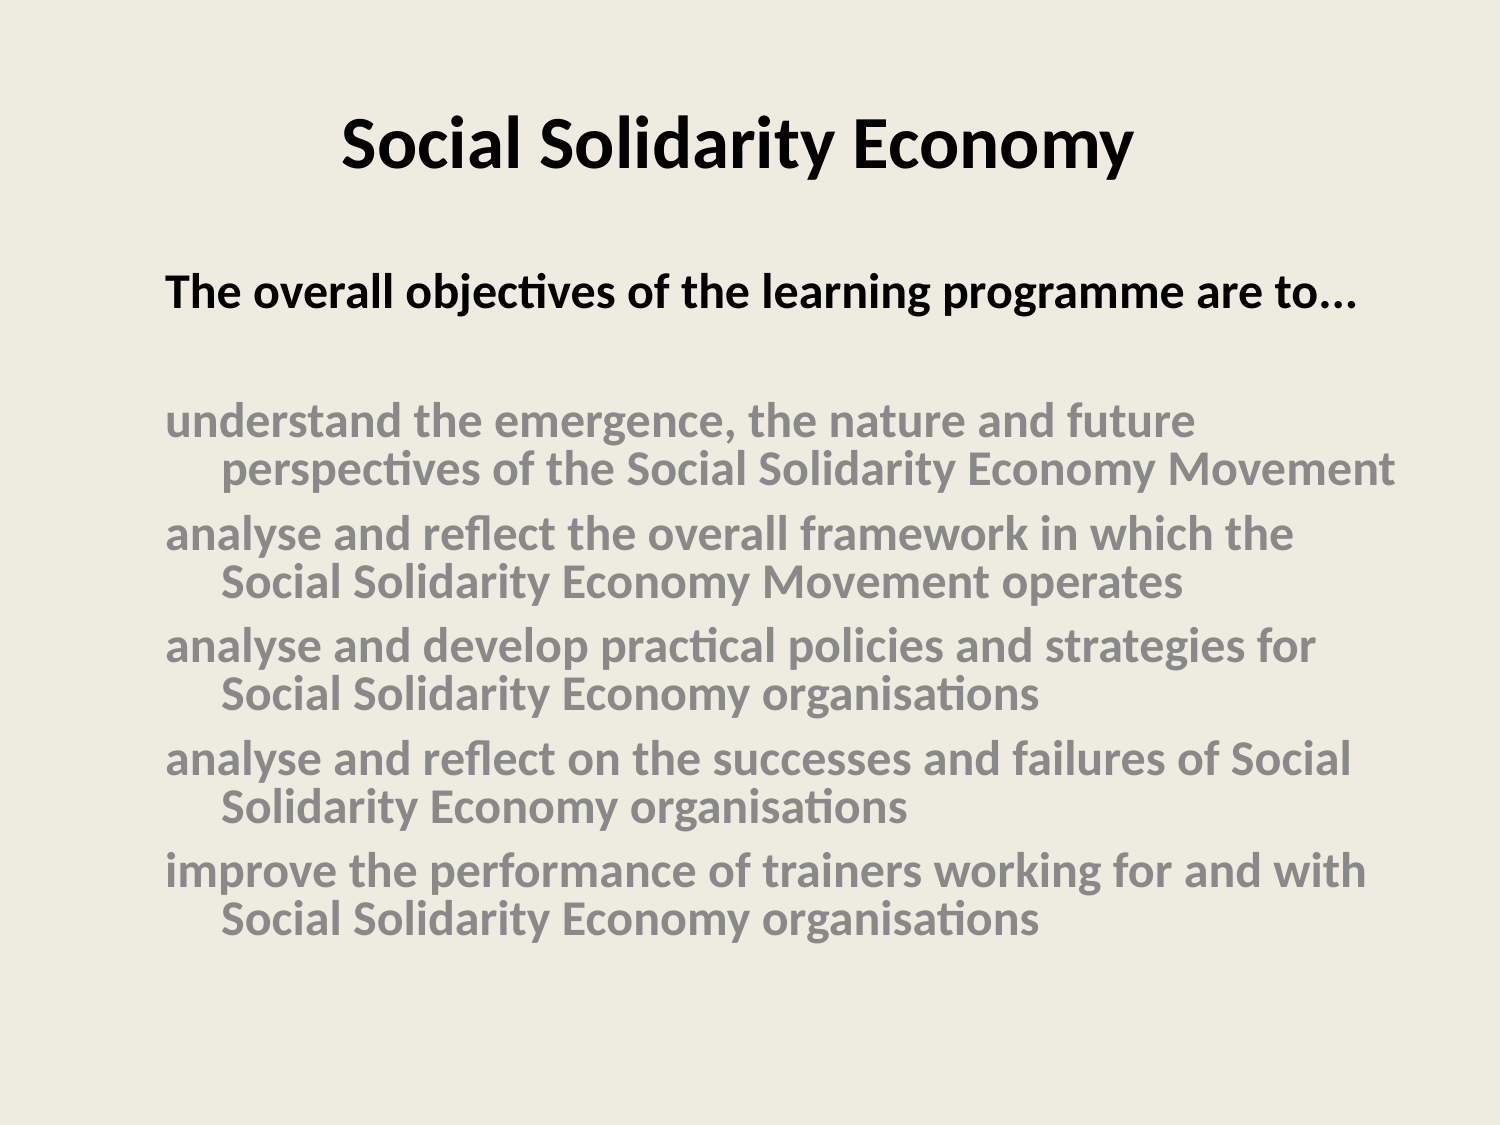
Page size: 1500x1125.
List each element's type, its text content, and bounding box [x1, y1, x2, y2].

text_box The overall objectives of the learning programme are to... understand the emergence, the nature and future perspectives of the Social Solidarity Economy Movement analyse and reflect the overall framework in which the Social Solidarity Economy Movement operates analyse and develop practical policies and strategies for Social Solidarity Economy organisations analyse and reflect on the successes and failures of Social Solidarity Economy organisations improve the performance of trainers working for and with Social Solidarity Economy organisations [150, 262, 1426, 1006]
text_box Social Solidarity Economy [53, 45, 1426, 233]
